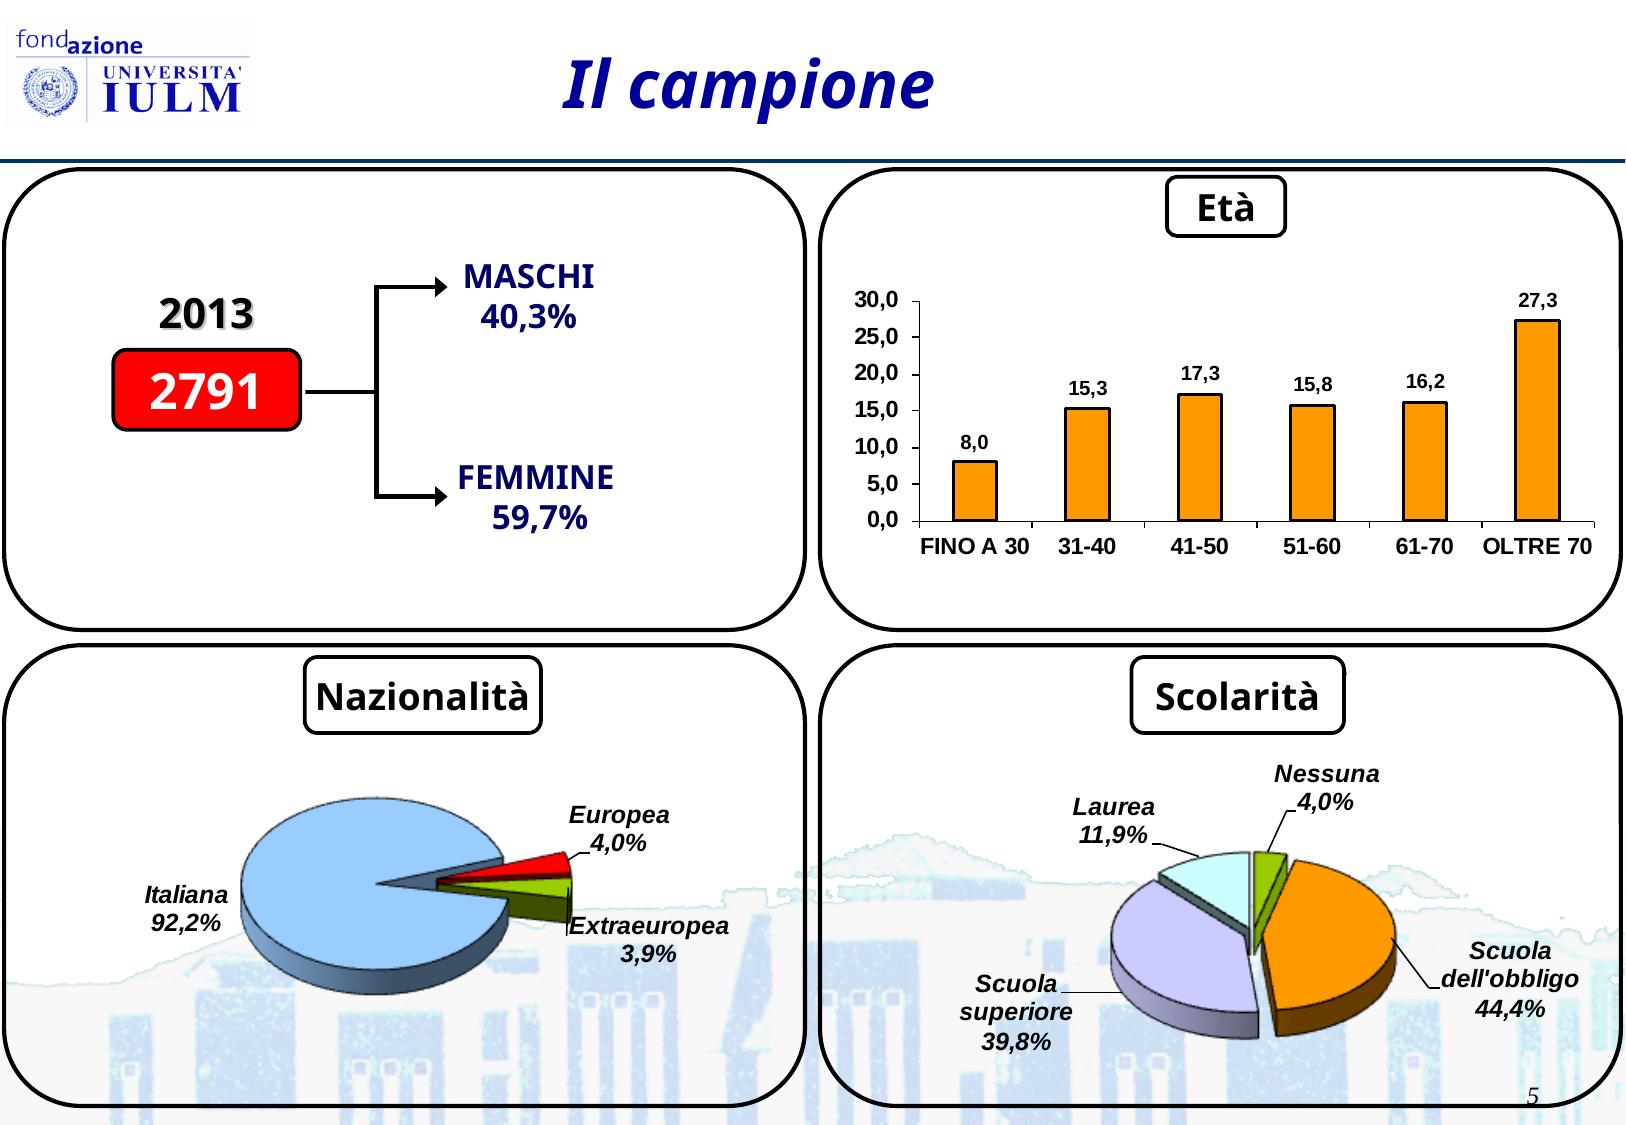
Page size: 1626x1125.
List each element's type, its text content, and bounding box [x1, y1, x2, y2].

text_box 2013 [143, 278, 270, 345]
picture [5, 19, 134, 127]
text_box MASCHI 40,3% [462, 255, 595, 336]
picture [1557, 590, 1615, 632]
text_box FEMMINE 59,7% [456, 456, 624, 537]
text_box Scolarità [1131, 656, 1345, 704]
picture [0, 255, 1626, 1125]
text_box Età [1166, 176, 1286, 236]
text_box Il campione [134, 18, 1367, 144]
text_box 2791 [113, 349, 301, 430]
